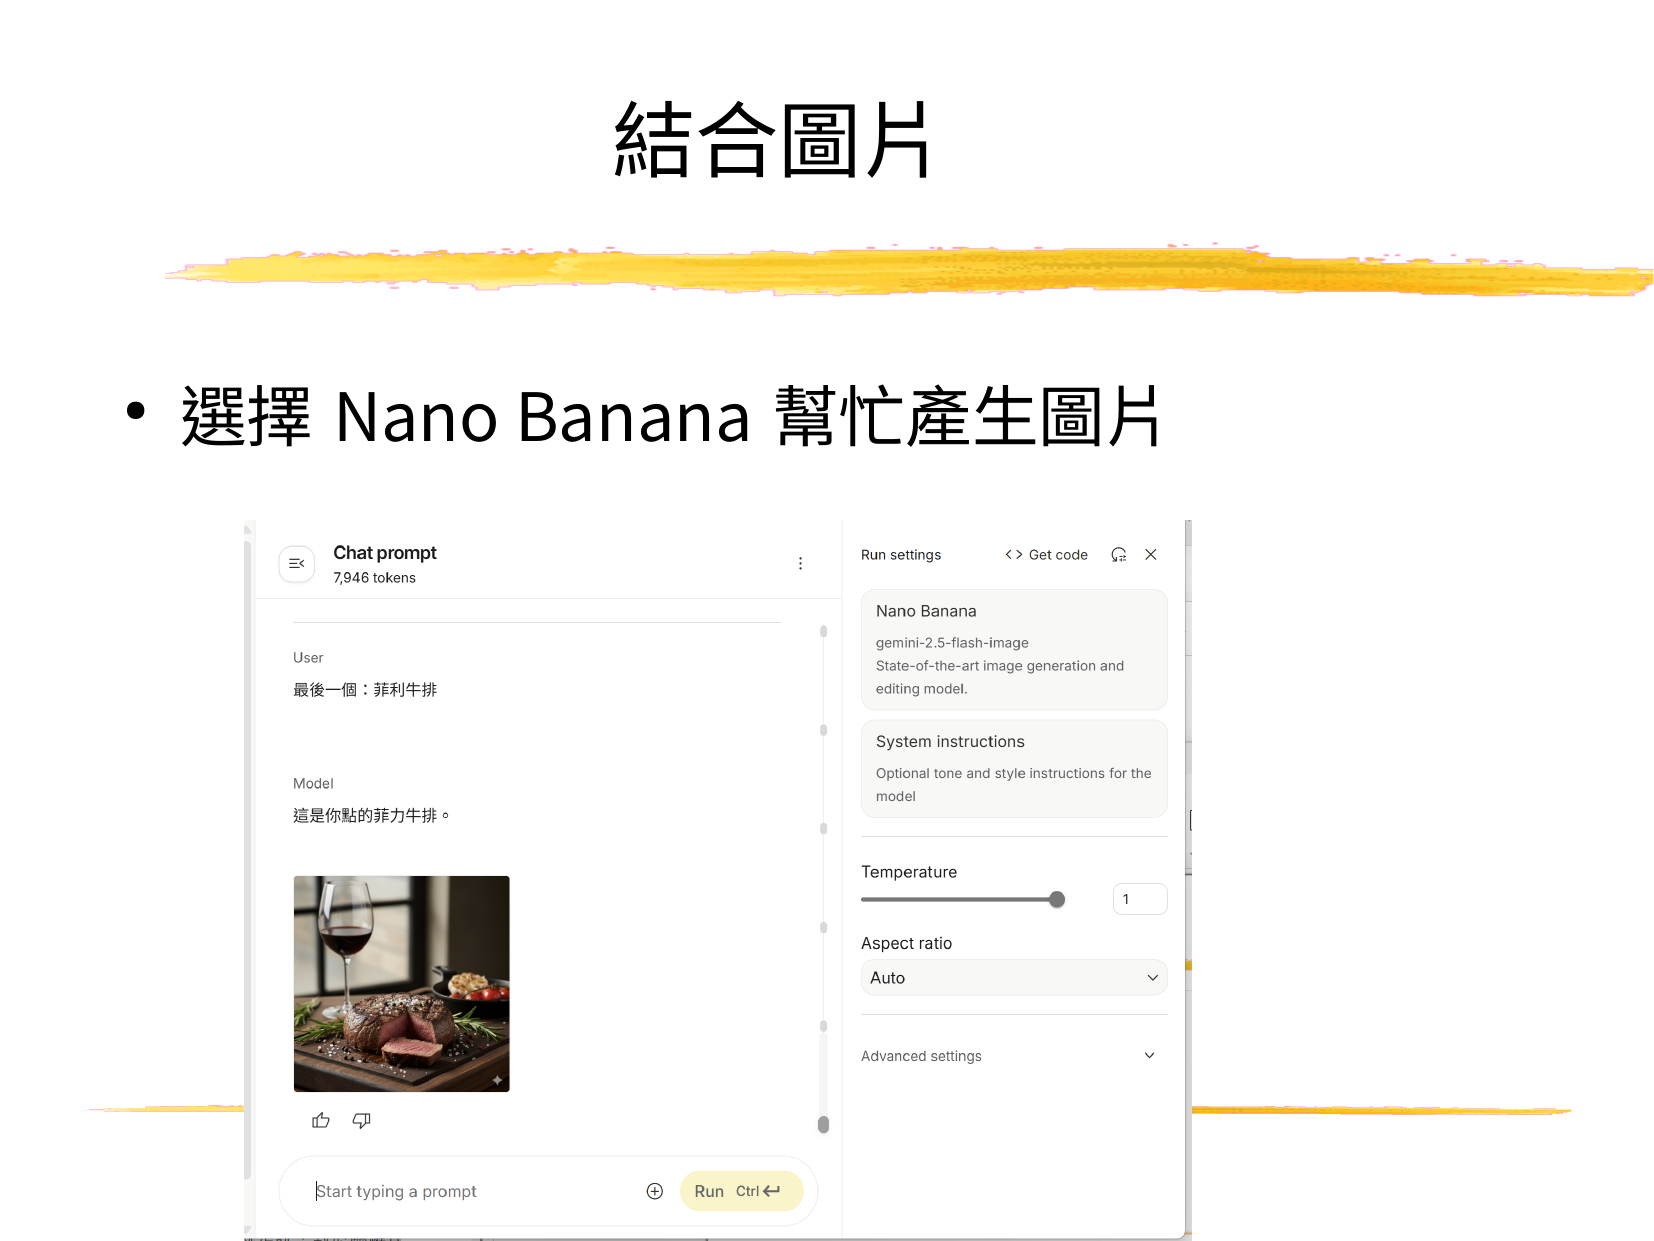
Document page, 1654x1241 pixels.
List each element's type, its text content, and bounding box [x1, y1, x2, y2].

title 結合圖片 [76, 28, 1482, 235]
picture [165, 237, 1654, 308]
list 選擇Nano Banana幫忙產生圖片 [124, 358, 1530, 1103]
picture [82, 520, 1571, 1241]
